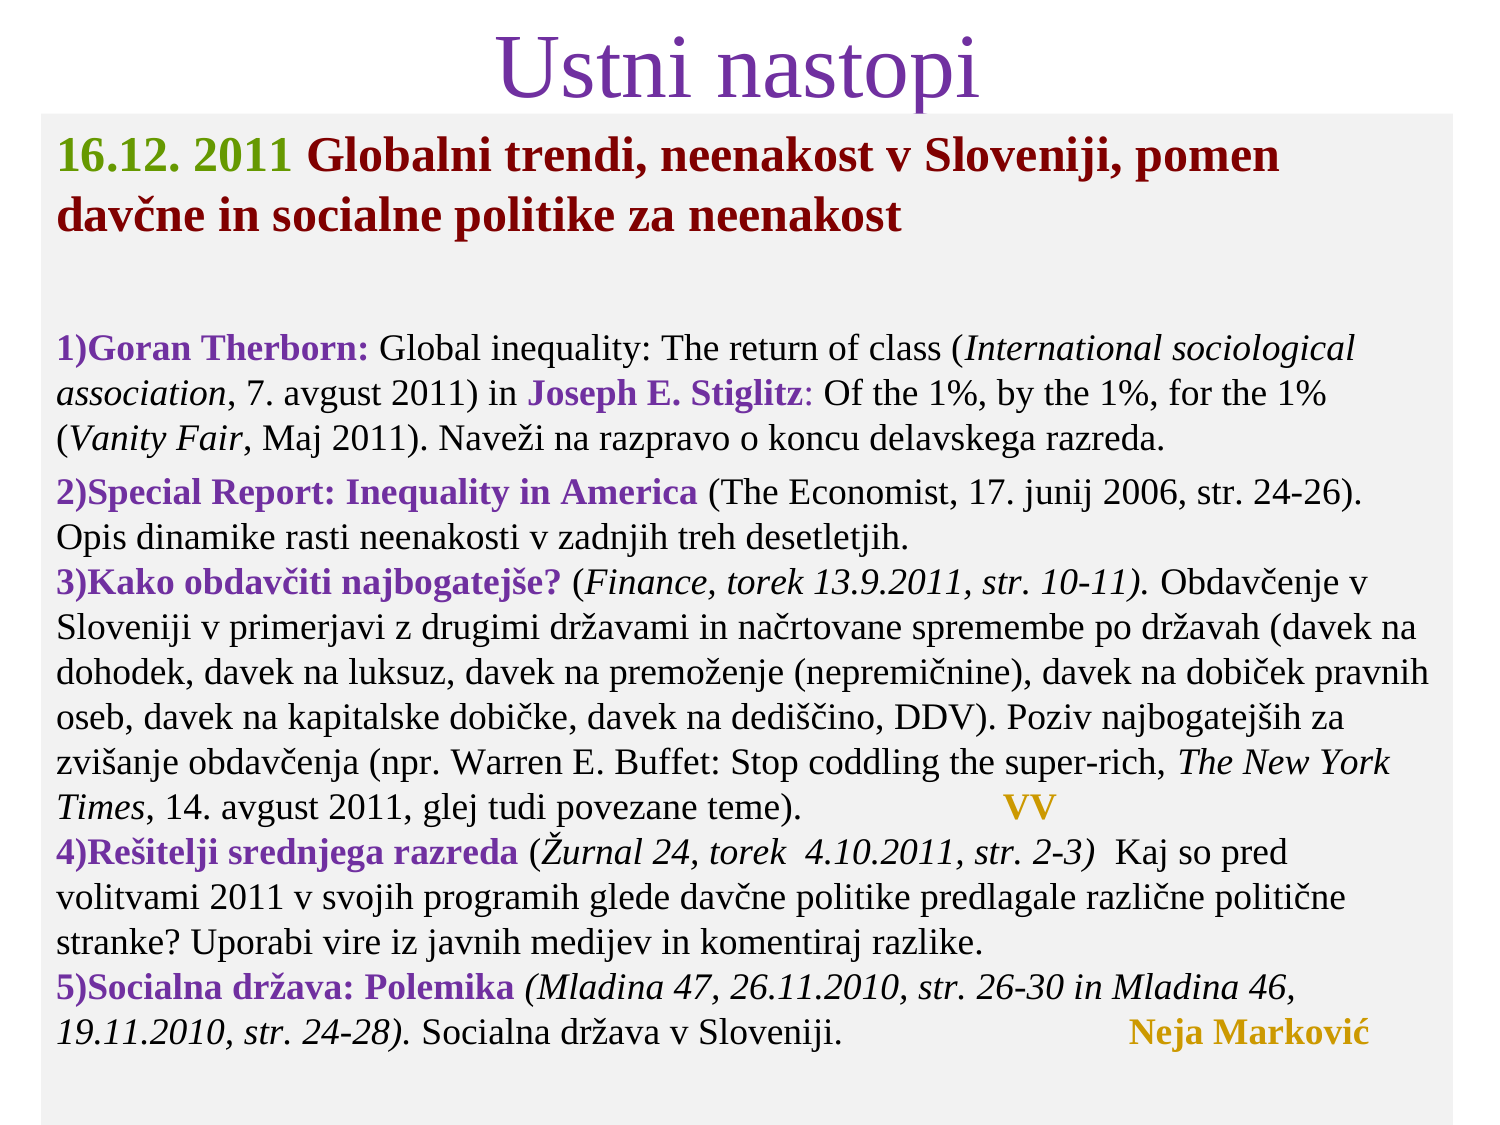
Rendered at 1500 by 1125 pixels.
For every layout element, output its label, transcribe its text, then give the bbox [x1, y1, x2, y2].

list 16.12. 2011 Globalni trendi, neenakost v Sloveniji, pomen davčne in socialne politike za neenakost Goran Therborn: Global inequality: The return of class (International sociological association, 7. avgust 2011) in Joseph E. Stiglitz: Of the 1%, by the 1%, for the 1% (Vanity Fair, Maj 2011). Naveži na razpravo o koncu delavskega razreda. Special Report: Inequality in America (The Economist, 17. junij 2006, str. 24-26). Opis dinamike rasti neenakosti v zadnjih treh desetletjih. Kako obdavčiti najbogatejše? (Finance, torek 13.9.2011, str. 10-11). Obdavčenje v Sloveniji v primerjavi z drugimi državami in načrtovane spremembe po državah (davek na dohodek, davek na luksuz, davek na premoženje (nepremičnine), davek na dobiček pravnih oseb, davek na kapitalske dobičke, davek na dediščino, DDV). Poziv najbogatejših za zvišanje obdavčenja (npr. Warren E. Buffet: Stop coddling the super-rich, The New York Times, 14. avgust 2011, glej tudi povezane teme). VV Rešitelji srednjega razreda (Žurnal 24, torek 4.10.2011, str. 2-3) Kaj so pred volitvami 2011 v svojih programih glede davčne politike predlagale različne politične stranke? Uporabi vire iz javnih medijev in komentiraj razlike. Socialna država: Polemika (Mladina 47, 26.11.2010, str. 26-30 in Mladina 46, 19.11.2010, str. 24-28). Socialna država v Sloveniji. Neja Marković [41, 113, 1453, 1125]
title Ustni nastopi [112, 0, 1388, 113]
